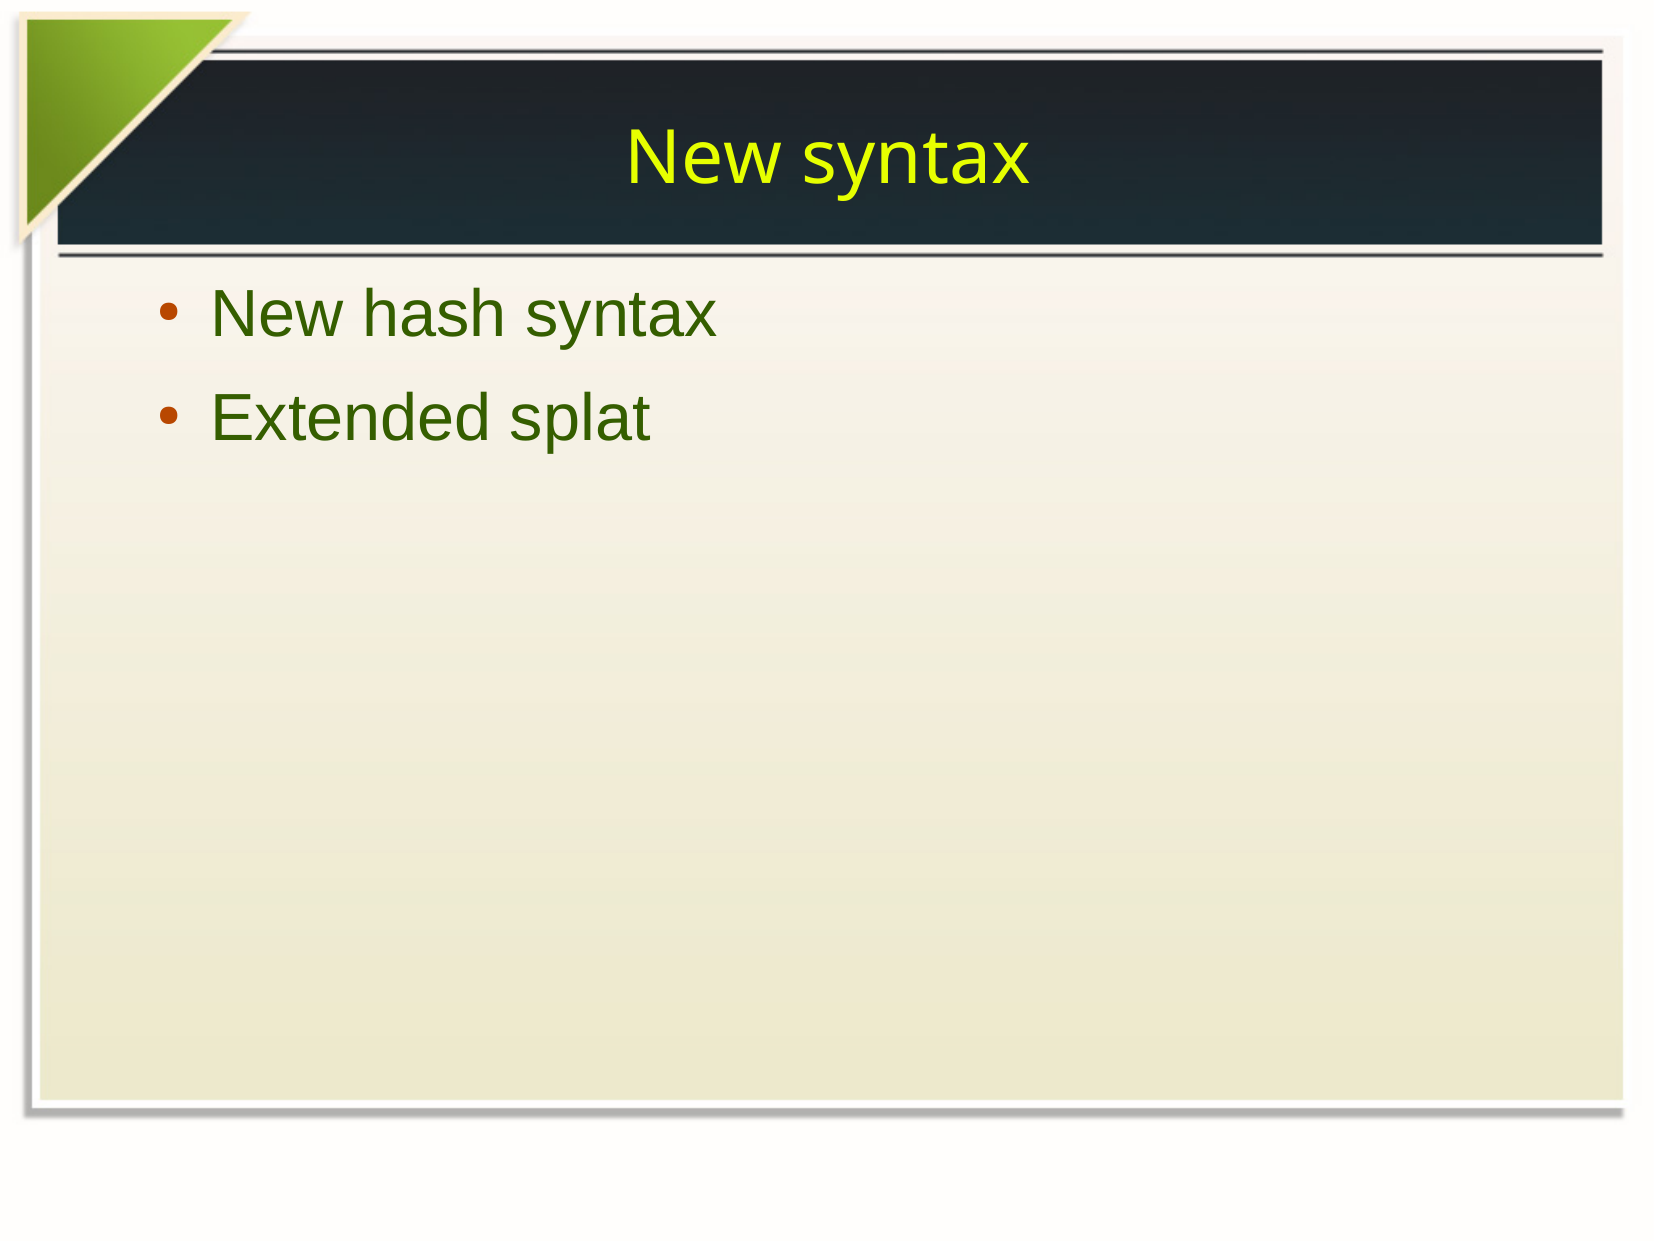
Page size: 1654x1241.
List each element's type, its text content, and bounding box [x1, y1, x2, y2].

list New hash syntax Extended splat [121, 276, 1534, 1087]
title New syntax [121, 73, 1534, 237]
picture [0, 0, 1654, 1241]
